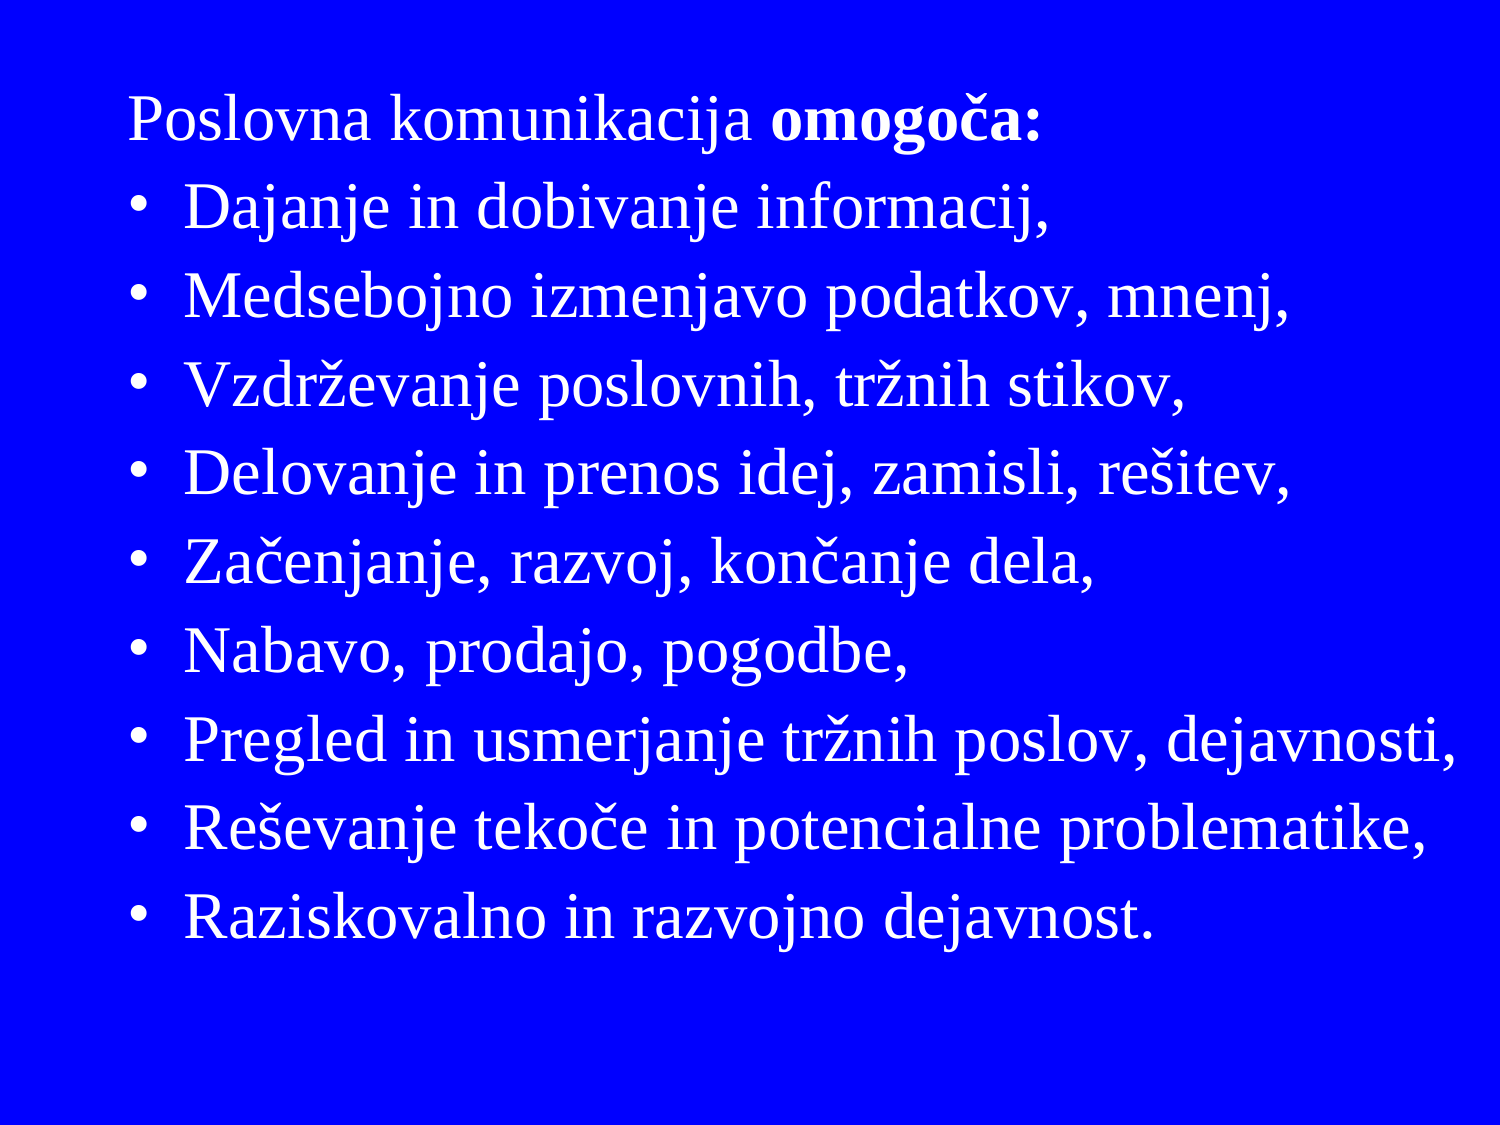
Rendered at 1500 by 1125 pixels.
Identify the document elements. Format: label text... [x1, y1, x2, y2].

list Poslovna komunikacija omogoča: Dajanje in dobivanje informacij, Medsebojno izmenjavo podatkov, mnenj, Vzdrževanje poslovnih, tržnih stikov, Delovanje in prenos idej, zamisli, rešitev, Začenjanje, razvoj, končanje dela, Nabavo, prodajo, pogodbe, Pregled in usmerjanje tržnih poslov, dejavnosti, Reševanje tekoče in potencialne problematike, Raziskovalno in razvojno dejavnost. [112, 74, 1500, 1000]
